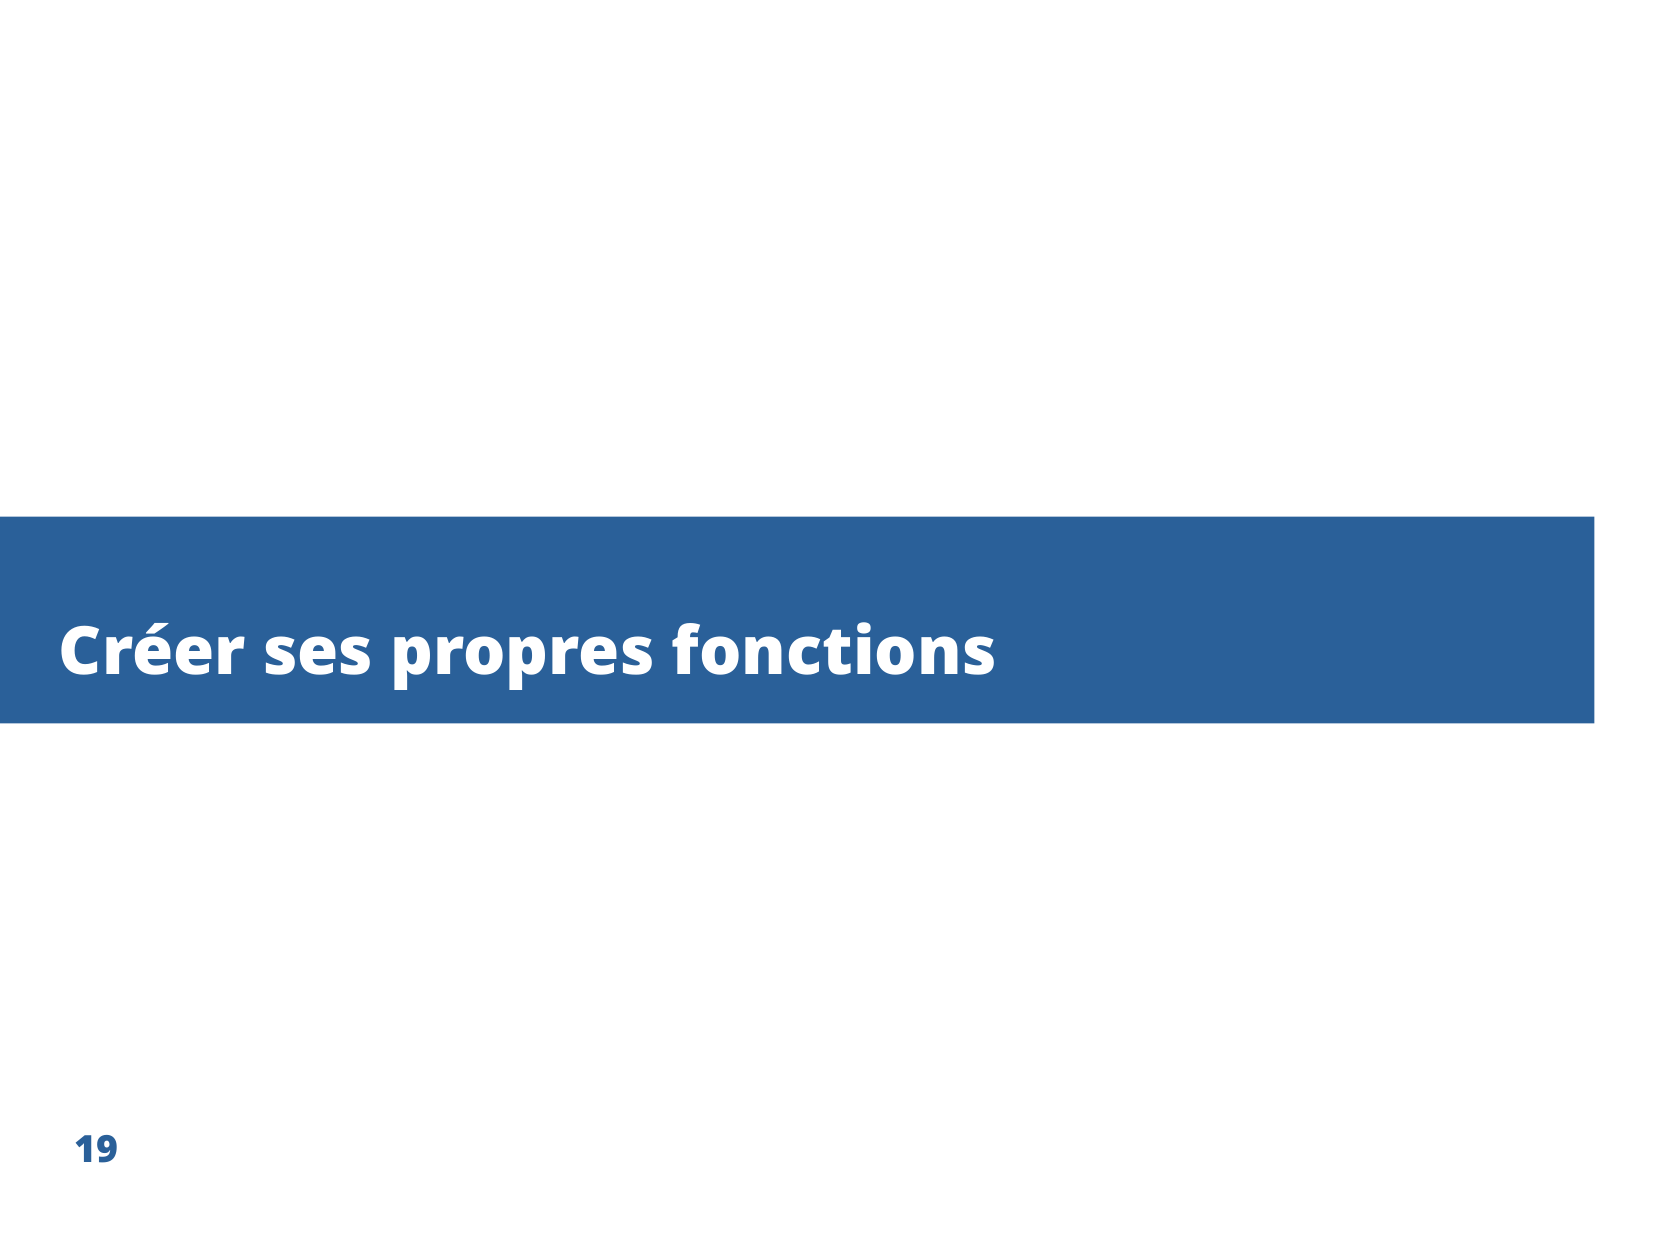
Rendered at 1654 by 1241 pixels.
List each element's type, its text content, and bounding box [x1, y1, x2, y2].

title Créer ses propres fonctions [59, 546, 1595, 694]
